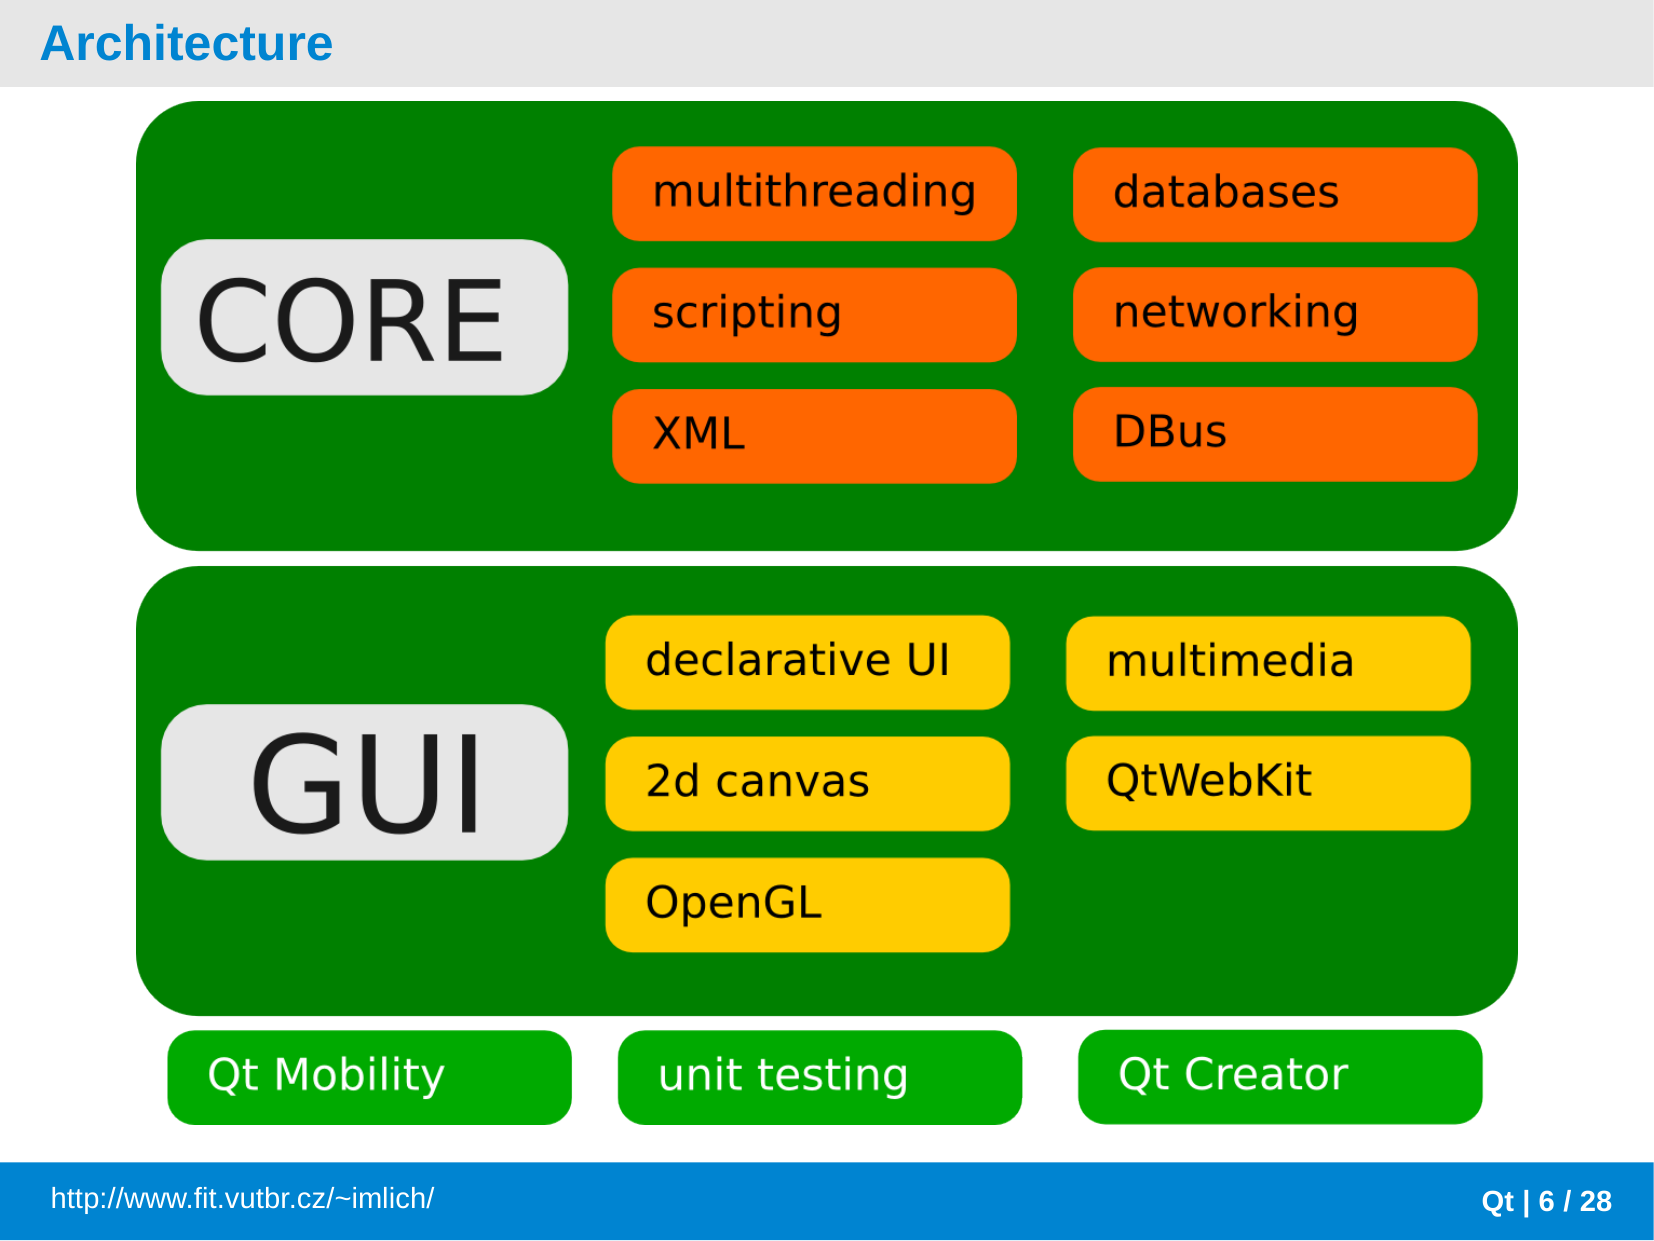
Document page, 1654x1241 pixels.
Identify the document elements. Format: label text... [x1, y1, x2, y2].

picture [136, 101, 1518, 1126]
title Architecture [39, 5, 1615, 81]
